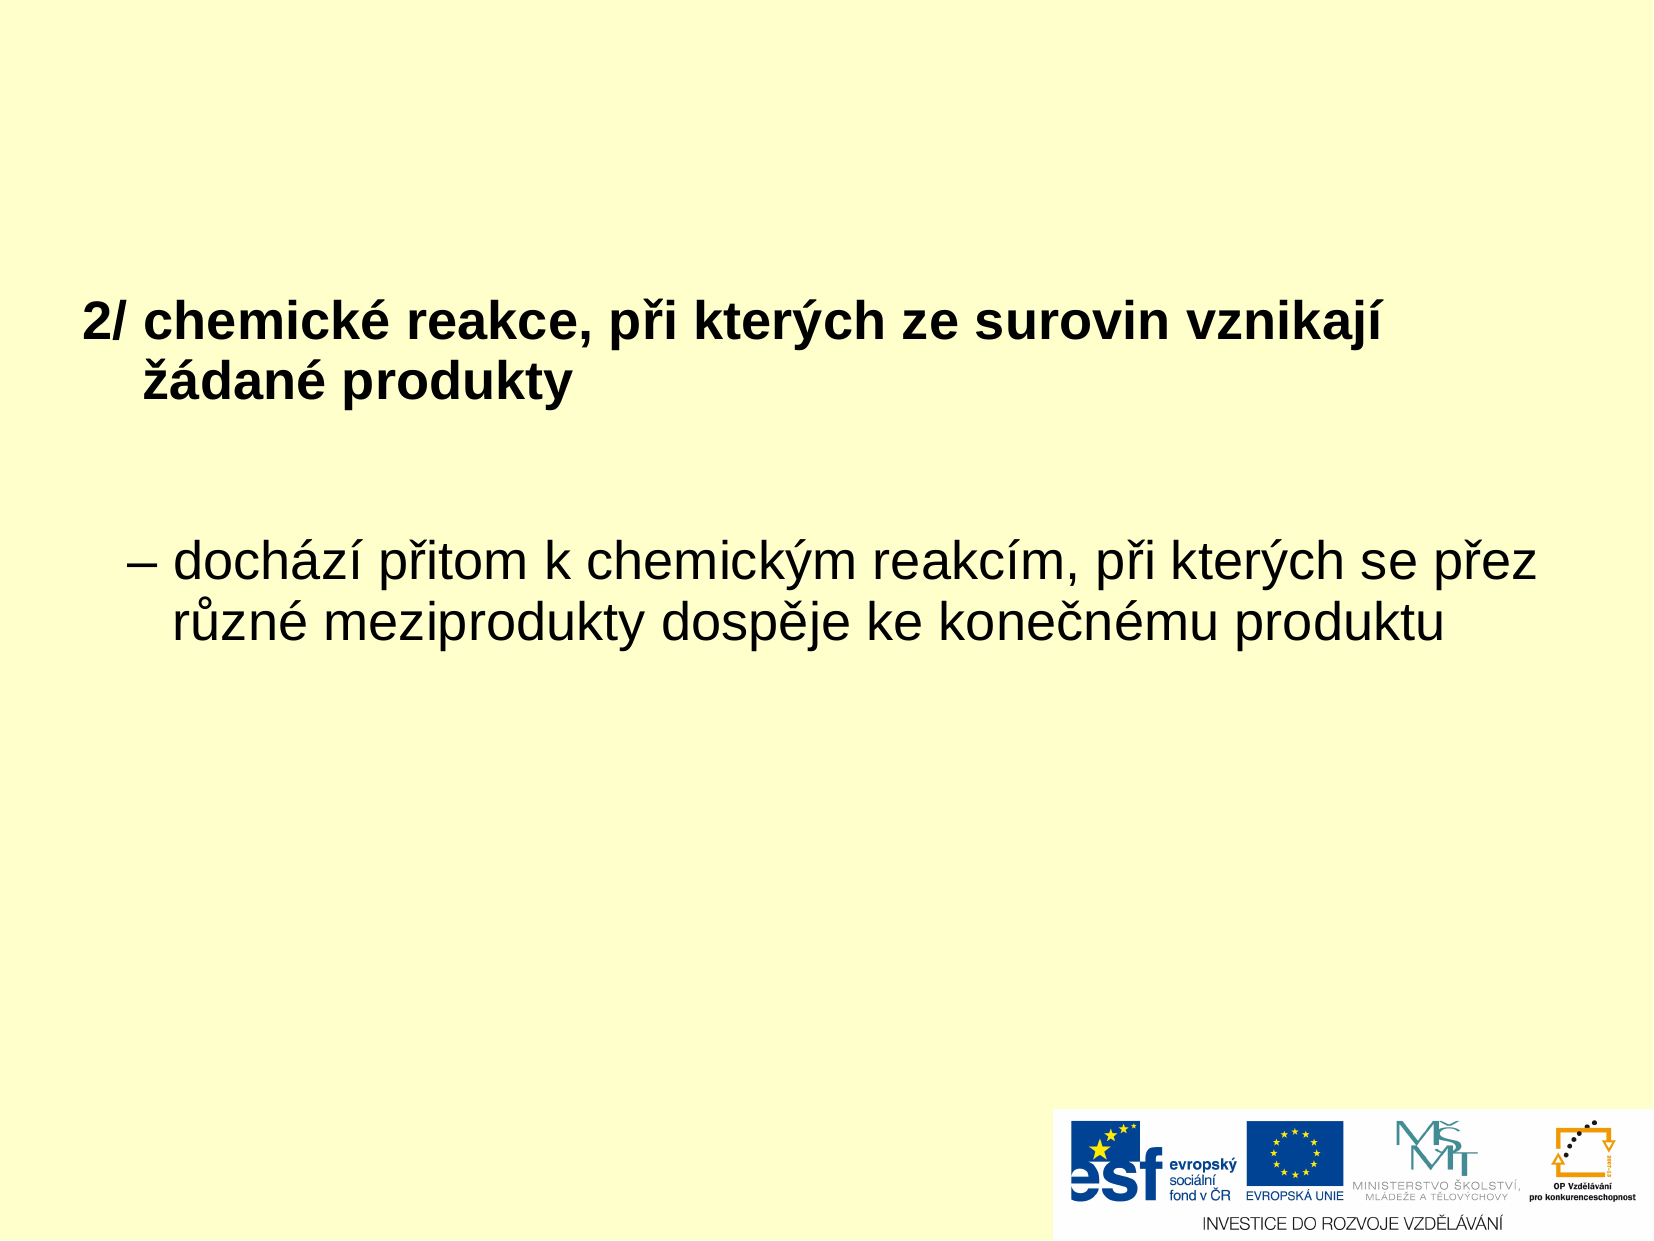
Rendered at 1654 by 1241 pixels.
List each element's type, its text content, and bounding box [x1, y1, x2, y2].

picture [1053, 1109, 1654, 1241]
list 2/ chemické reakce, při kterých ze surovin vznikají žádané produkty – dochází přitom k chemickým reakcím, při kterých se přez různé meziprodukty dospěje ke konečnému produktu [82, 290, 1571, 1109]
